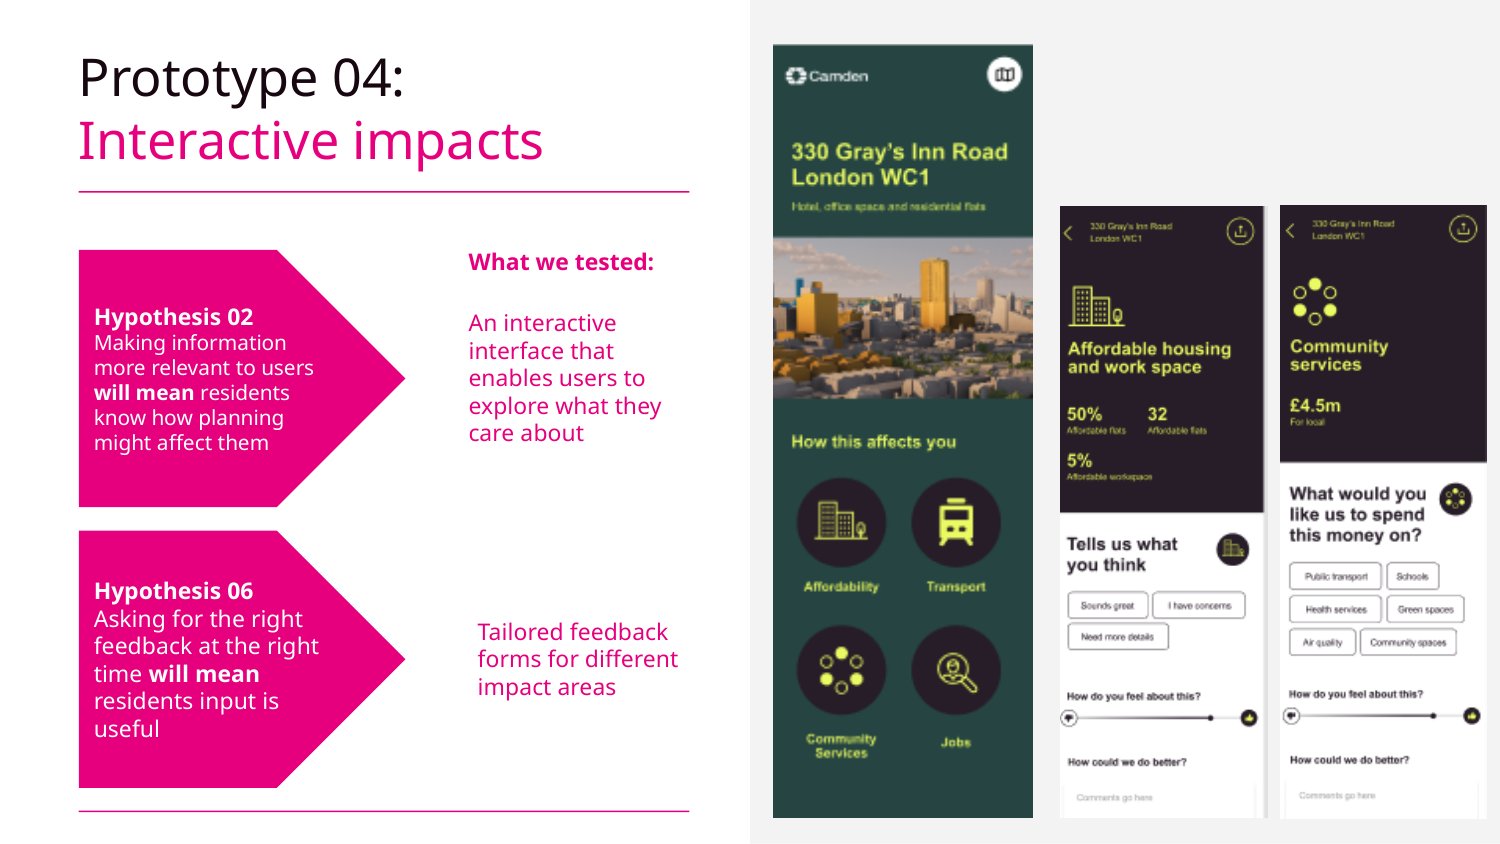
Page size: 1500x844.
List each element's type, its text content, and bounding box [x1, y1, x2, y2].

text_box Tailored feedback forms for different impact areas [462, 602, 710, 715]
text_box Prototype 04: Interactive impacts [78, 44, 739, 216]
picture [1280, 205, 1487, 819]
text_box Hypothesis 02 Making information more relevant to users will mean residents know how planning might affect them [78, 249, 406, 508]
picture [773, 44, 1033, 818]
text_box Hypothesis 06 Asking for the right feedback at the right time will mean residents input is useful [78, 530, 406, 788]
text_box What we tested: [453, 232, 701, 291]
text_box An interactive interface that enables users to explore what they care about [453, 293, 701, 462]
text_box [750, 0, 1500, 844]
picture [1060, 206, 1268, 818]
